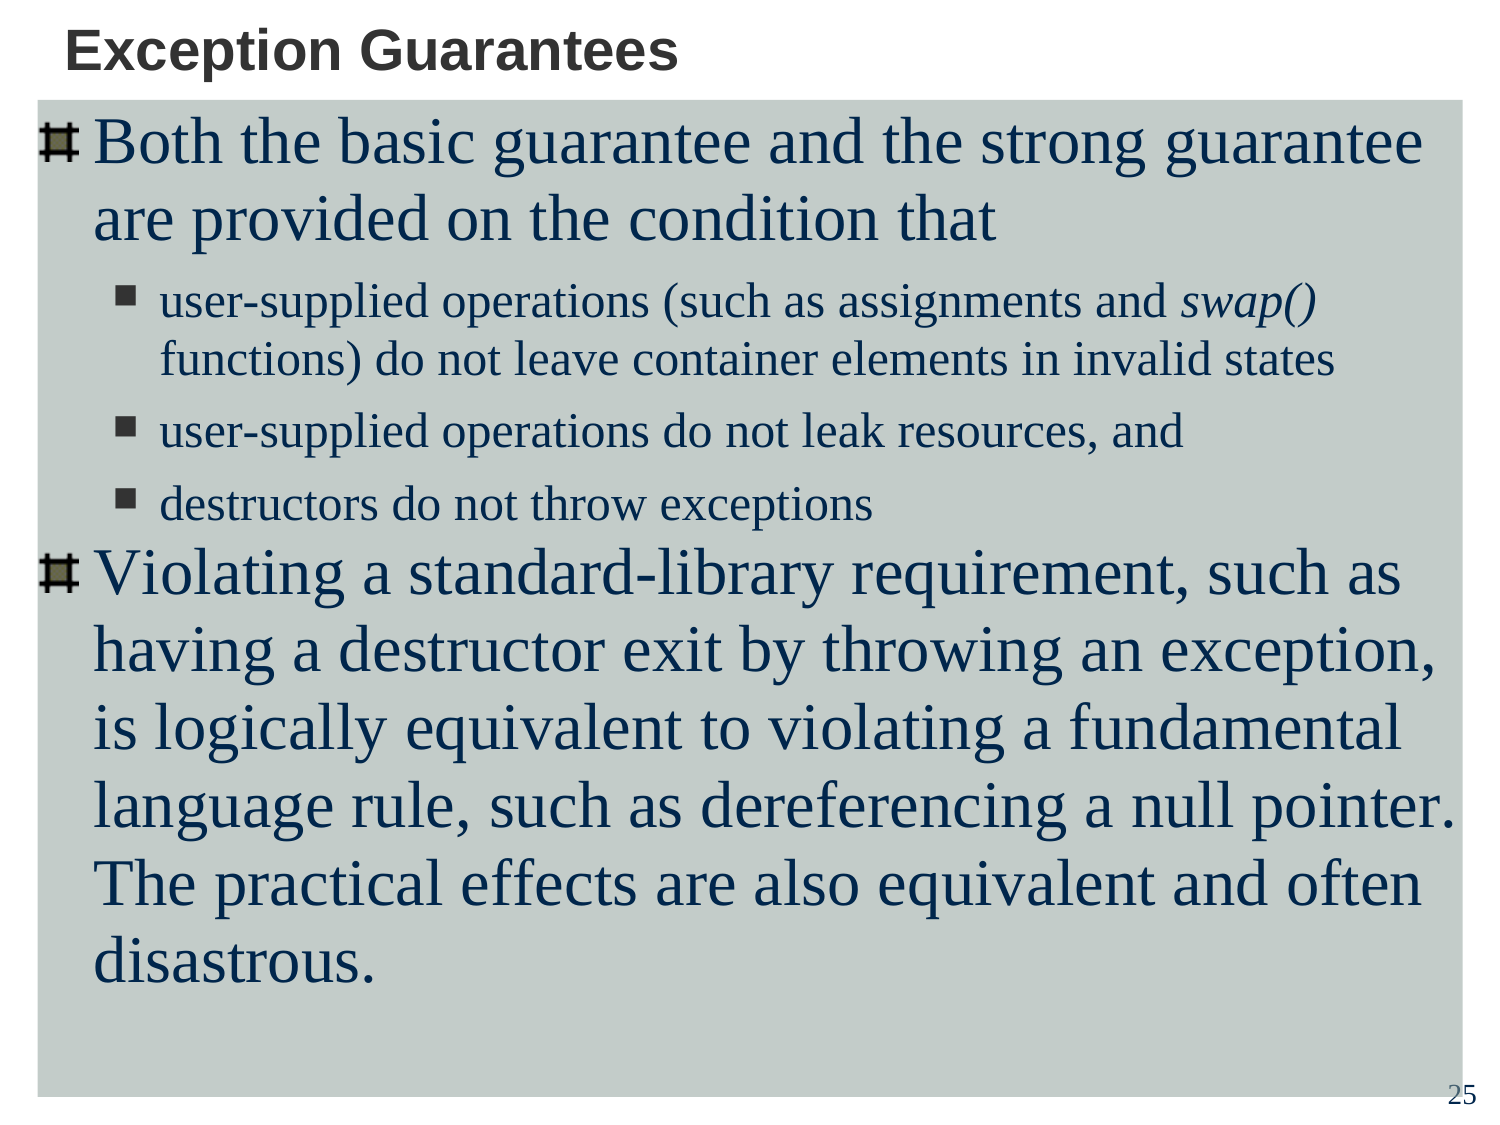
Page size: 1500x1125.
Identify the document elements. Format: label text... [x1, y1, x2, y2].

title Exception Guarantees [50, 0, 1450, 91]
list Both the basic guarantee and the strong guarantee are provided on the condition that user-supplied operations (such as assignments and swap() functions) do not leave container elements in invalid states user-supplied operations do not leak resources, and destructors do not throw exceptions Violating a standard-library requirement, such as having a destructor exit by throwing an exception, is logically equivalent to violating a fundamental language rule, such as dereferencing a null pointer. The practical effects are also equivalent and often disastrous. [37, 99, 1463, 1097]
